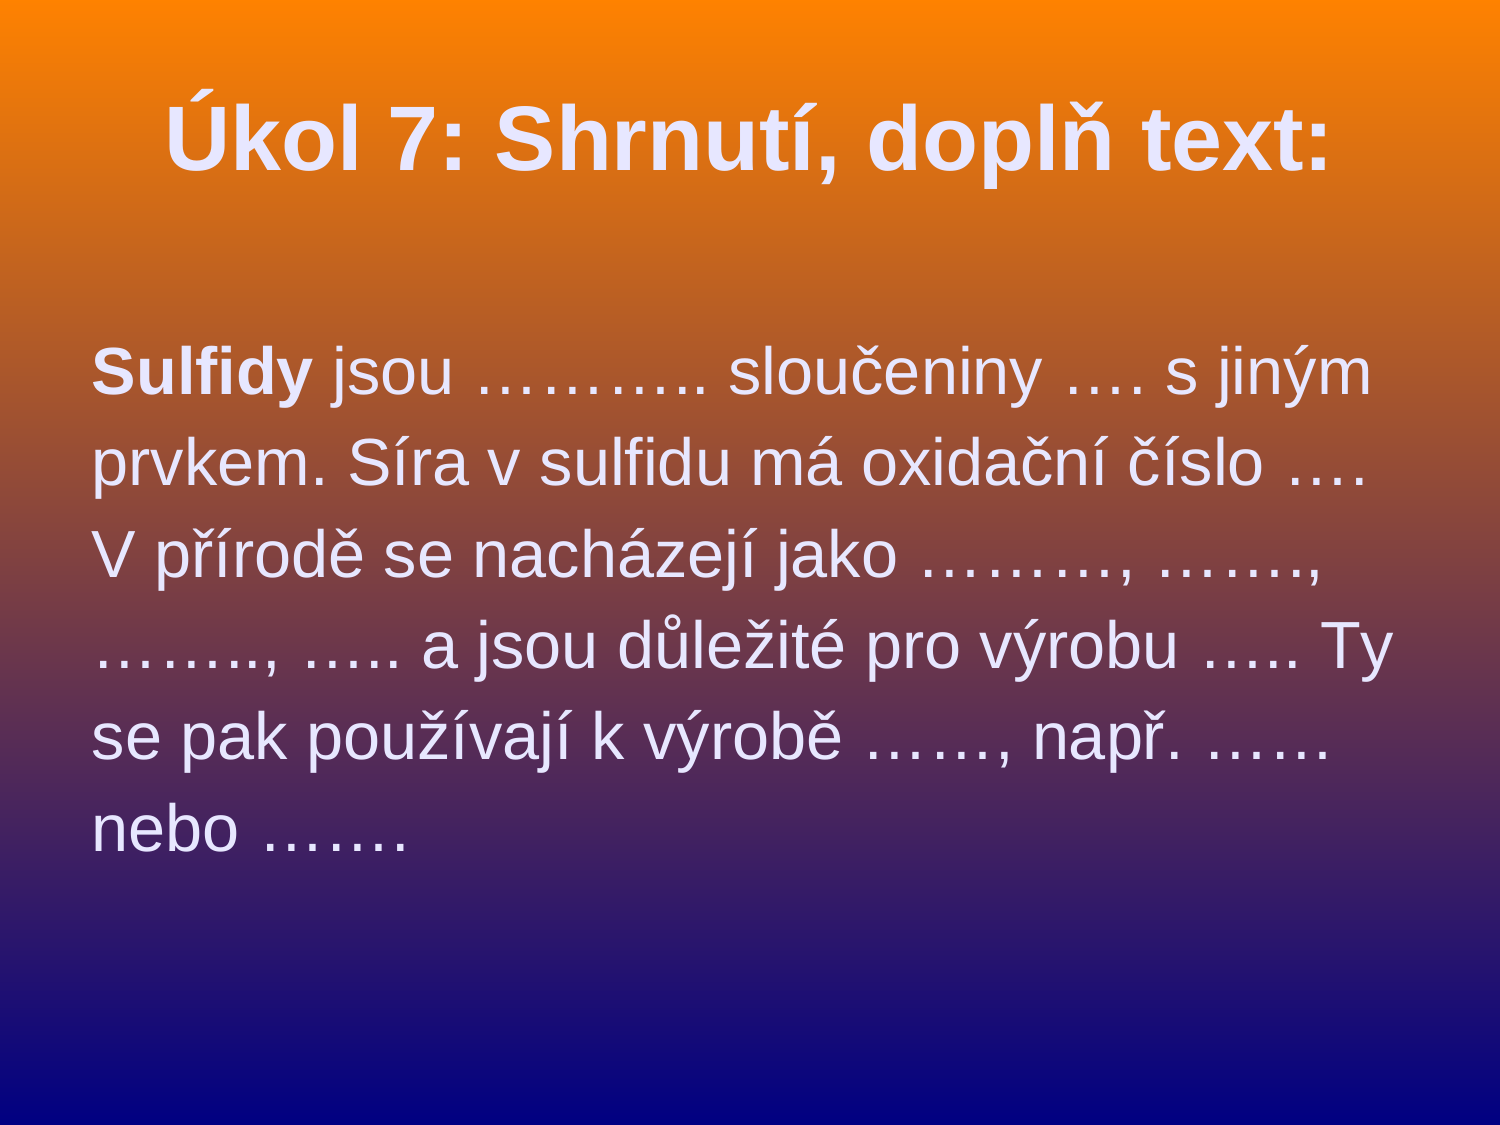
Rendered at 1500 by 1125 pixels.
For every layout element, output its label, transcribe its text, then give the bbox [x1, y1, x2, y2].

title Úkol 7: Shrnutí, doplň text: [75, 45, 1426, 233]
list Sulfidy jsou ……….. sloučeniny …. s jiným prvkem. Síra v sulfidu má oxidační číslo …. V přírodě se nacházejí jako ………, ……., …….., ….. a jsou důležité pro výrobu ….. Ty se pak používají k výrobě ……, např. …… nebo ……. [76, 326, 1427, 946]
